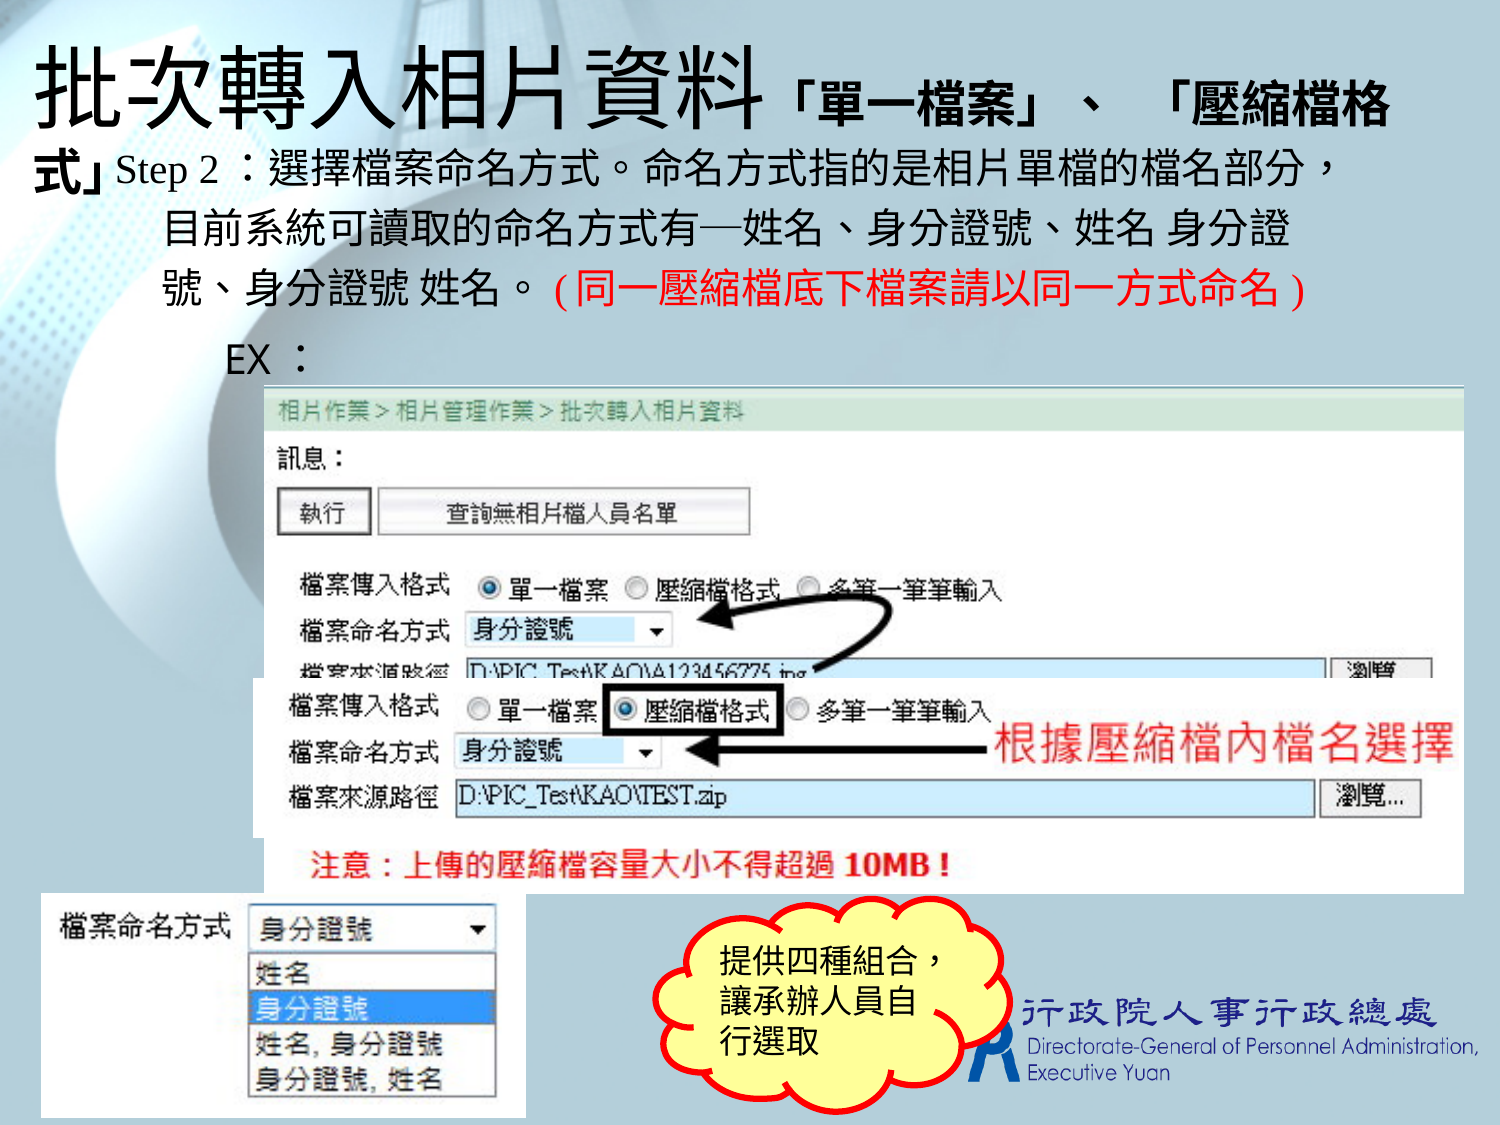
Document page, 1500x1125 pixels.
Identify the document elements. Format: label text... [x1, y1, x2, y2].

text_box 批次轉入相片資料「單一檔案」、 「壓縮檔格式」 [17, 23, 1483, 138]
list Step 2：選擇檔案命名方式。命名方式指的是相片單檔的檔名部分，目前系統可讀取的命名方式有─姓名、身分證號、姓名 身分證號、身分證號 姓名。(同一壓縮檔底下檔案請以同一方式命名) EX： [53, 138, 1329, 453]
picture [41, 385, 1464, 1118]
text_box 提供四種組合，讓承辦人員自行選取 [655, 898, 1010, 1112]
